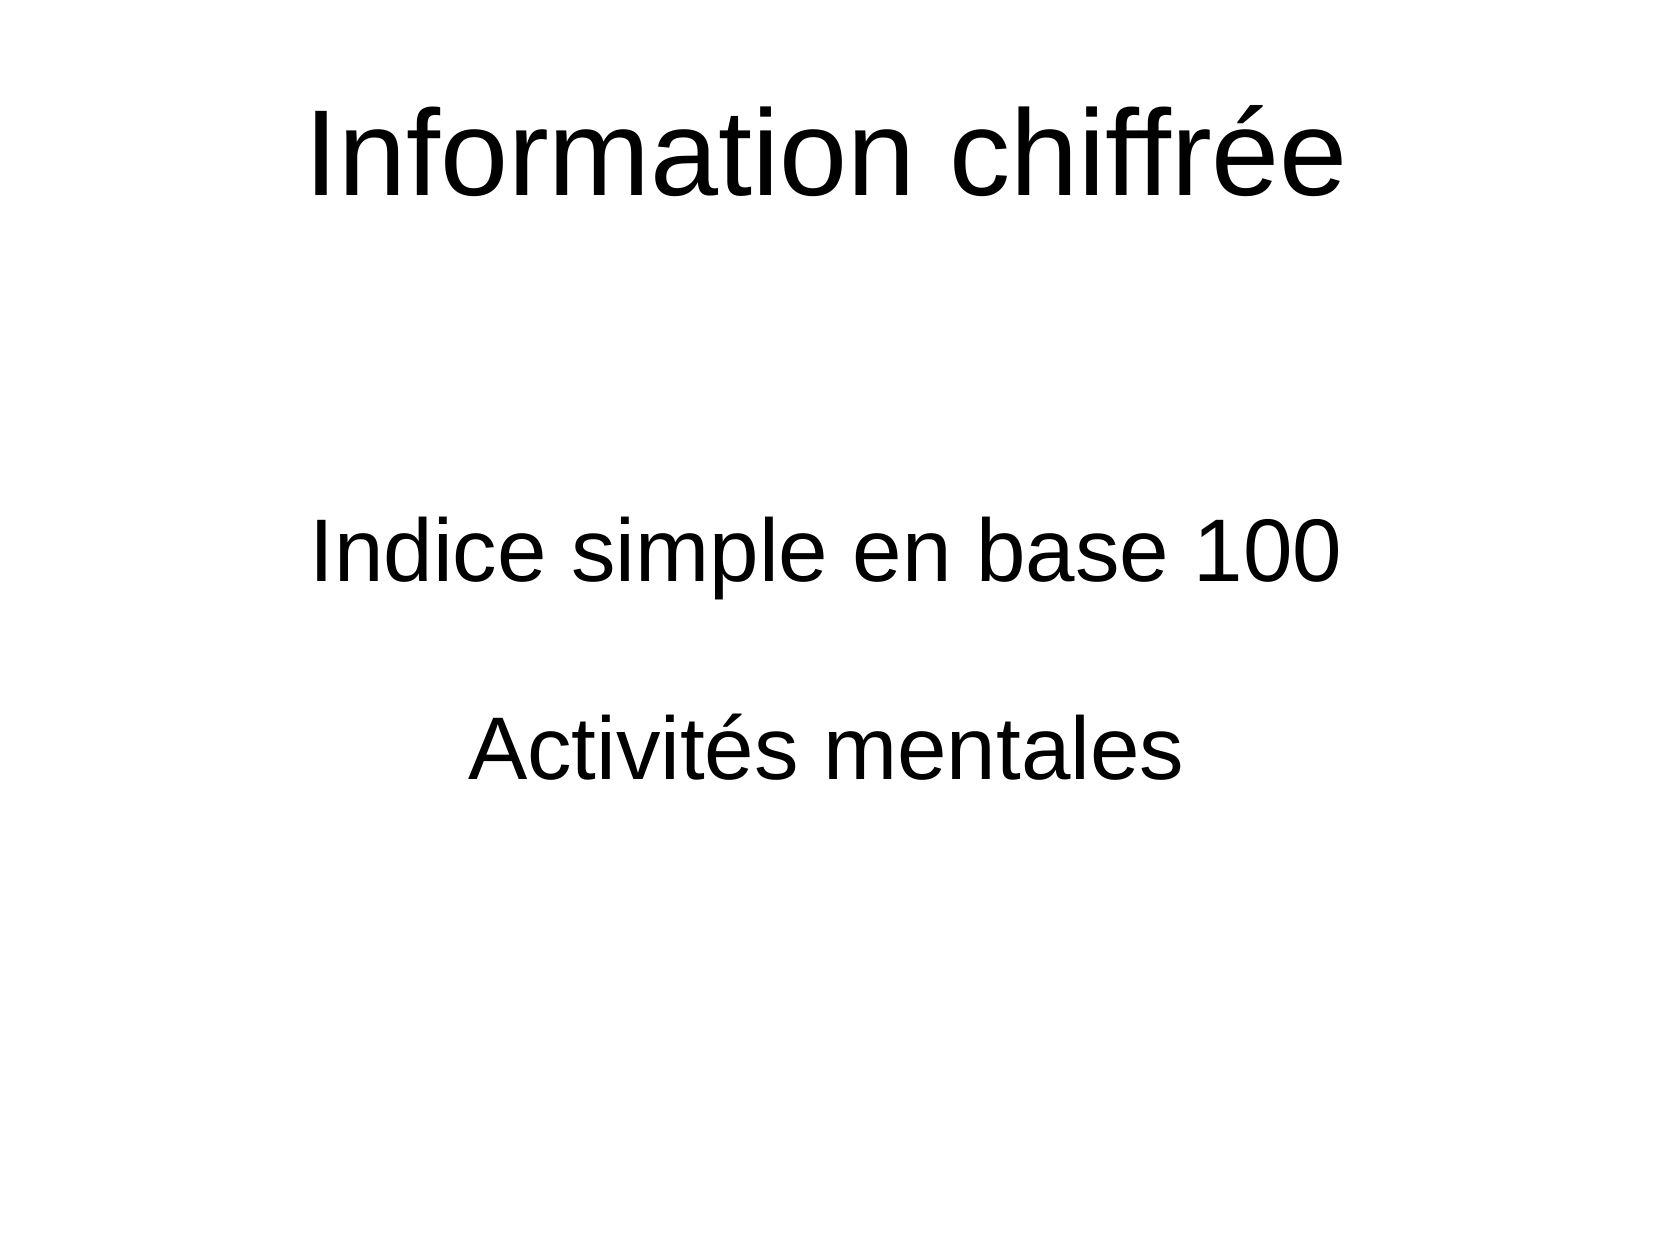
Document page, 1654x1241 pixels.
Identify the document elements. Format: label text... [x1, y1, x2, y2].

subtitle Indice simple en base 100 Activités mentales [82, 290, 1571, 1010]
title Information chiffrée [82, 49, 1571, 257]
